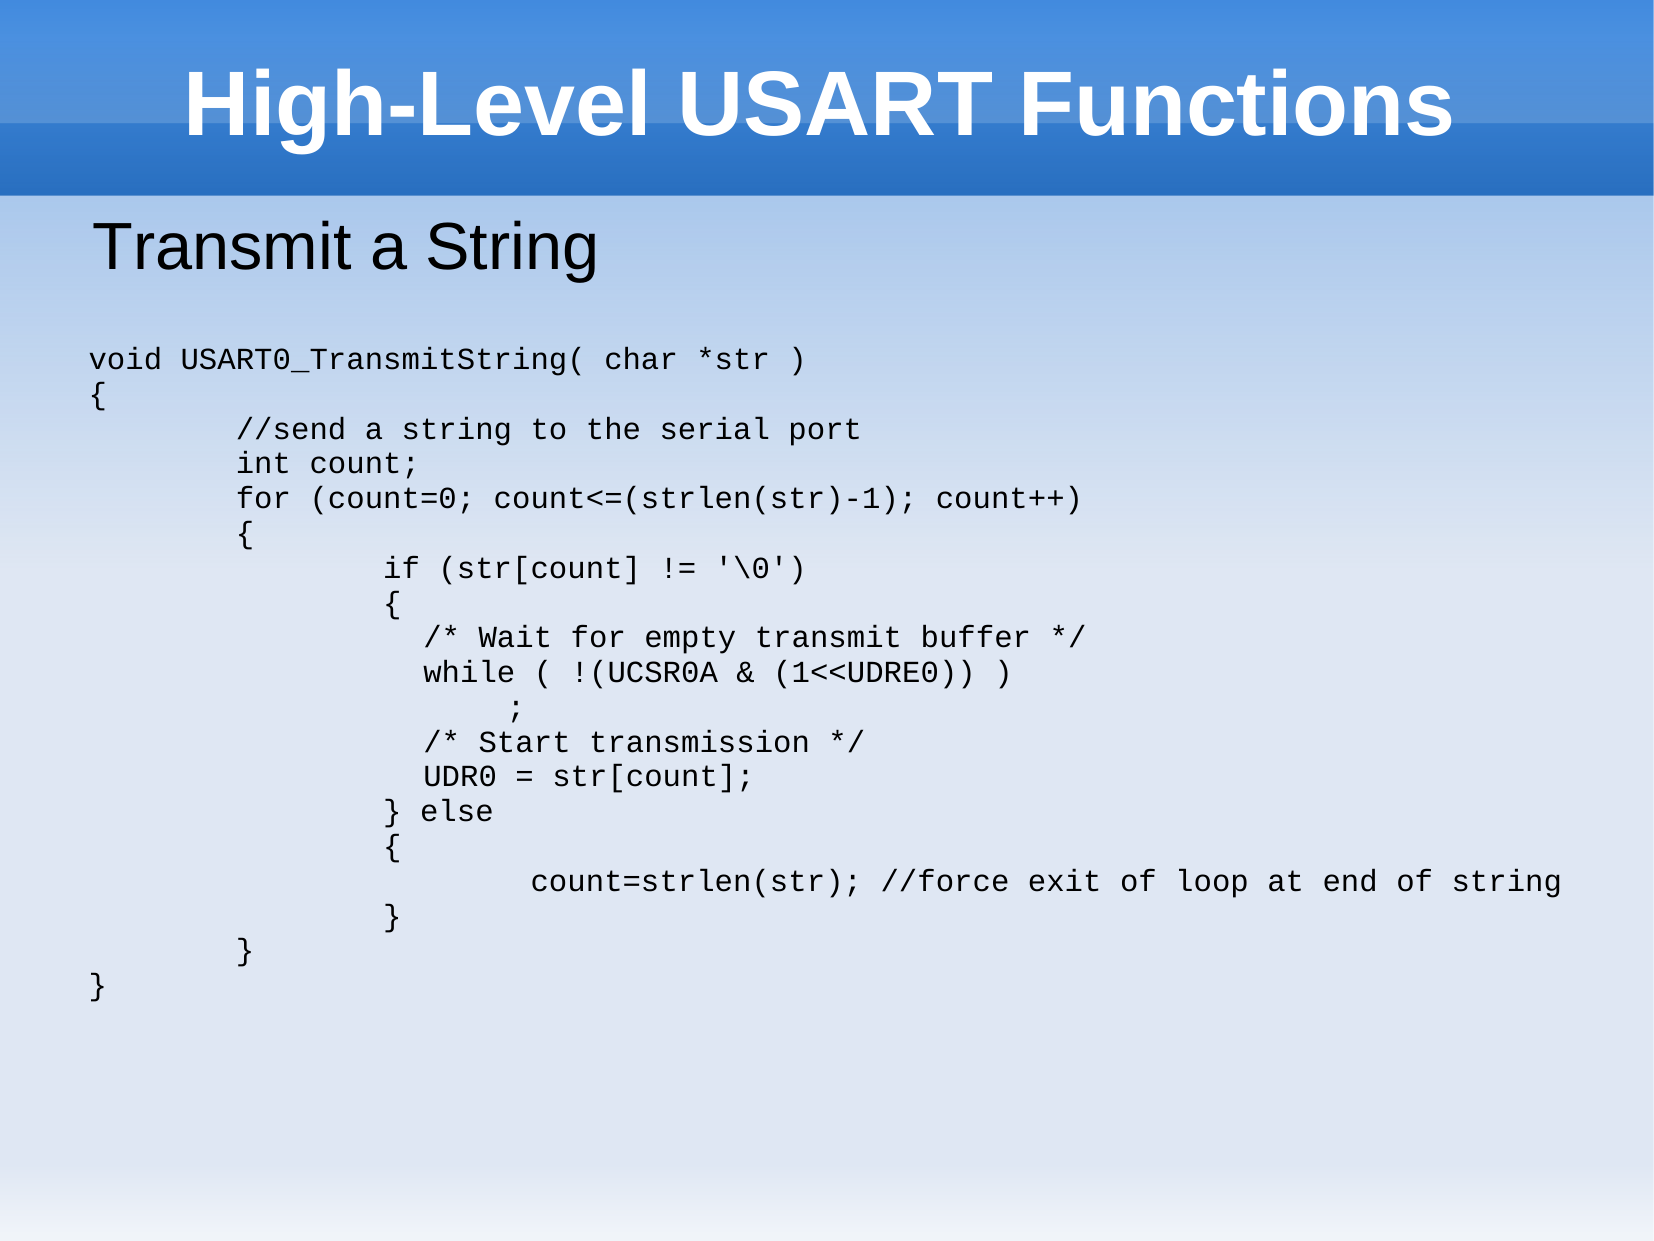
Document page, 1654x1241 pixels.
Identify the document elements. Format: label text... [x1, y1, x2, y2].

title High-Level USART Functions [76, 0, 1565, 208]
chart [87, 344, 1576, 1163]
picture [0, 0, 1654, 1241]
list Transmit a String [75, 208, 1576, 301]
